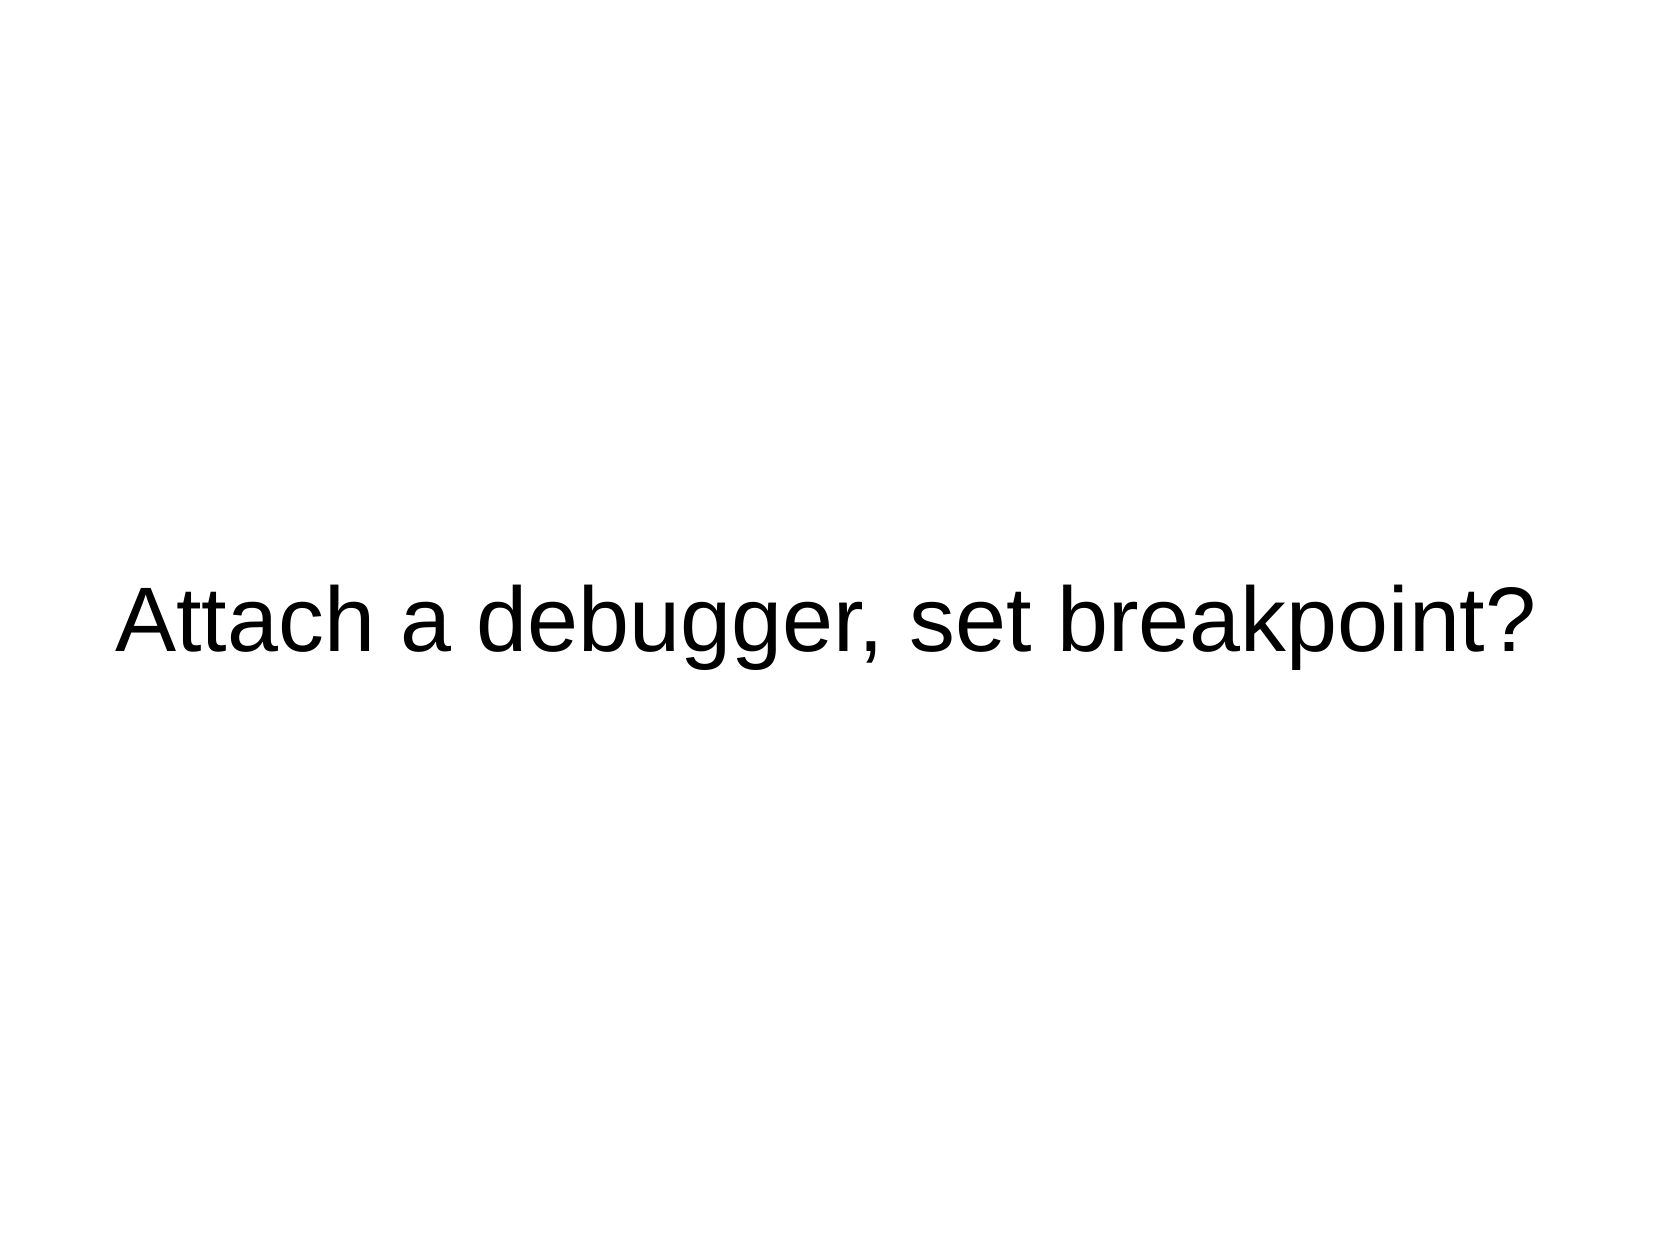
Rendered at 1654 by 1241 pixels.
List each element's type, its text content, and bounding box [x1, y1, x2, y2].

title Attach a debugger, set breakpoint? [82, 523, 1571, 717]
